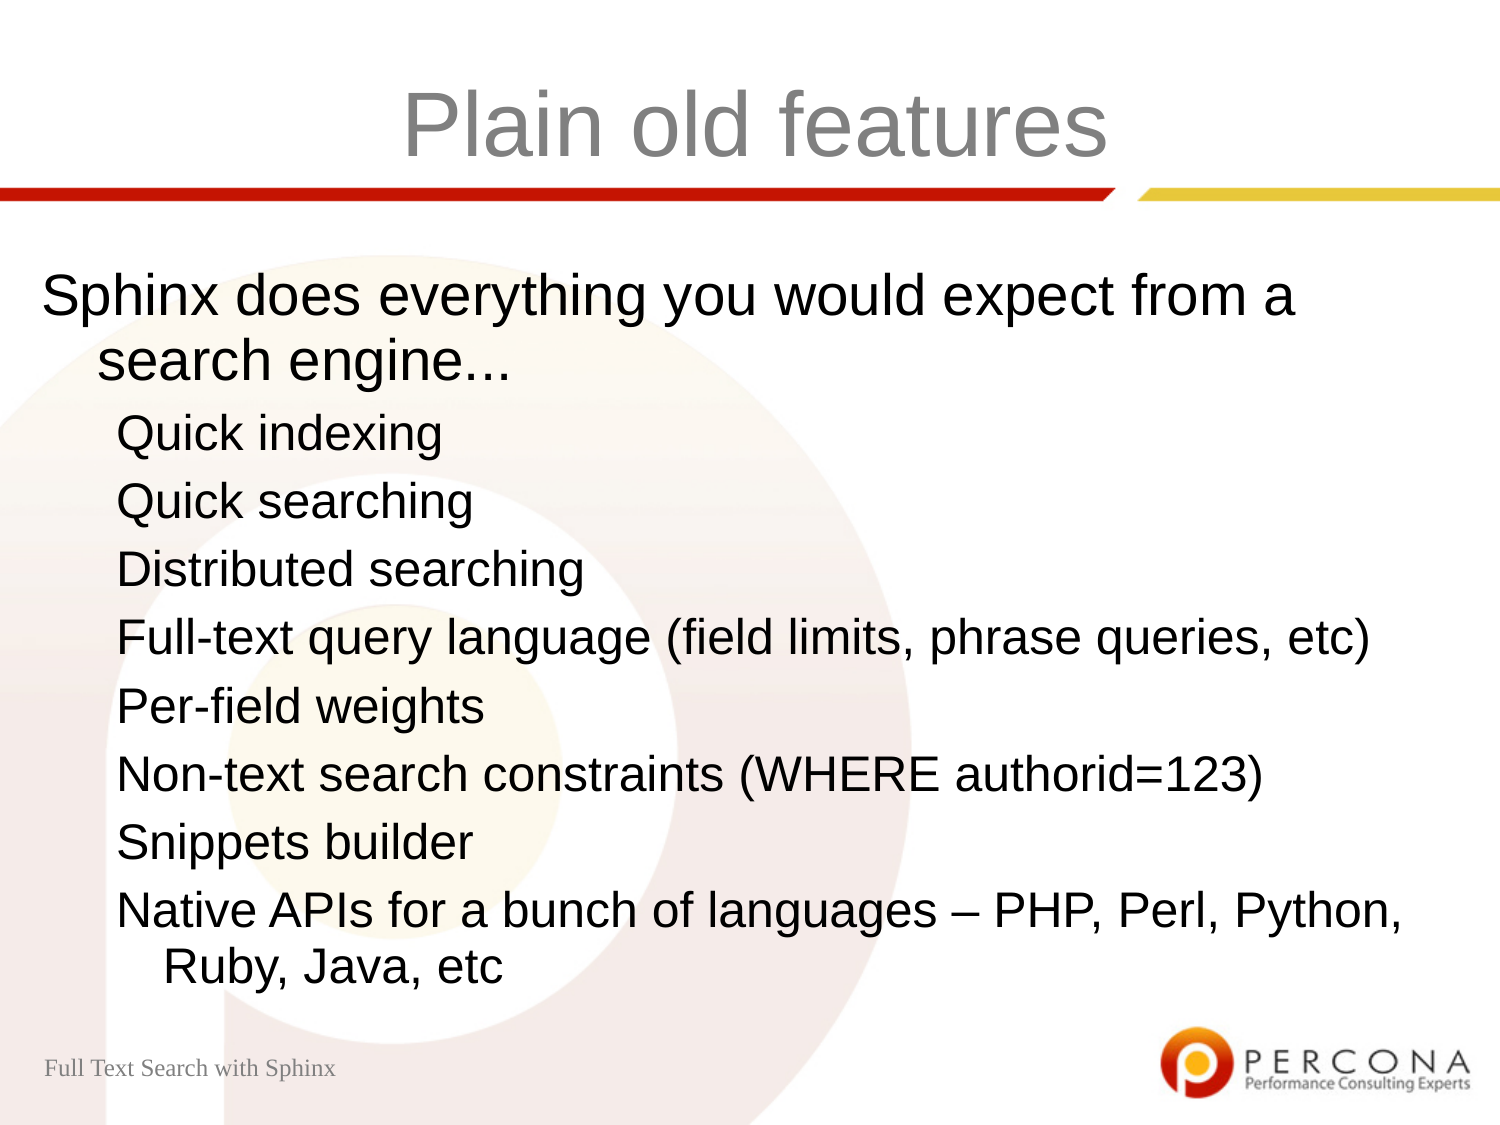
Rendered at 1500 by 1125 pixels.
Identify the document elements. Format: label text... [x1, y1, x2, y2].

title Plain old features [41, 62, 1471, 187]
picture [0, 0, 1500, 1125]
list Sphinx does everything you would expect from a search engine... Quick indexing Quick searching Distributed searching Full-text query language (field limits, phrase queries, etc) Per-field weights Non-text search constraints (WHERE authorid=123) Snippets builder Native APIs for a bunch of languages – PHP, Perl, Python, Ruby, Java, etc [41, 262, 1471, 997]
